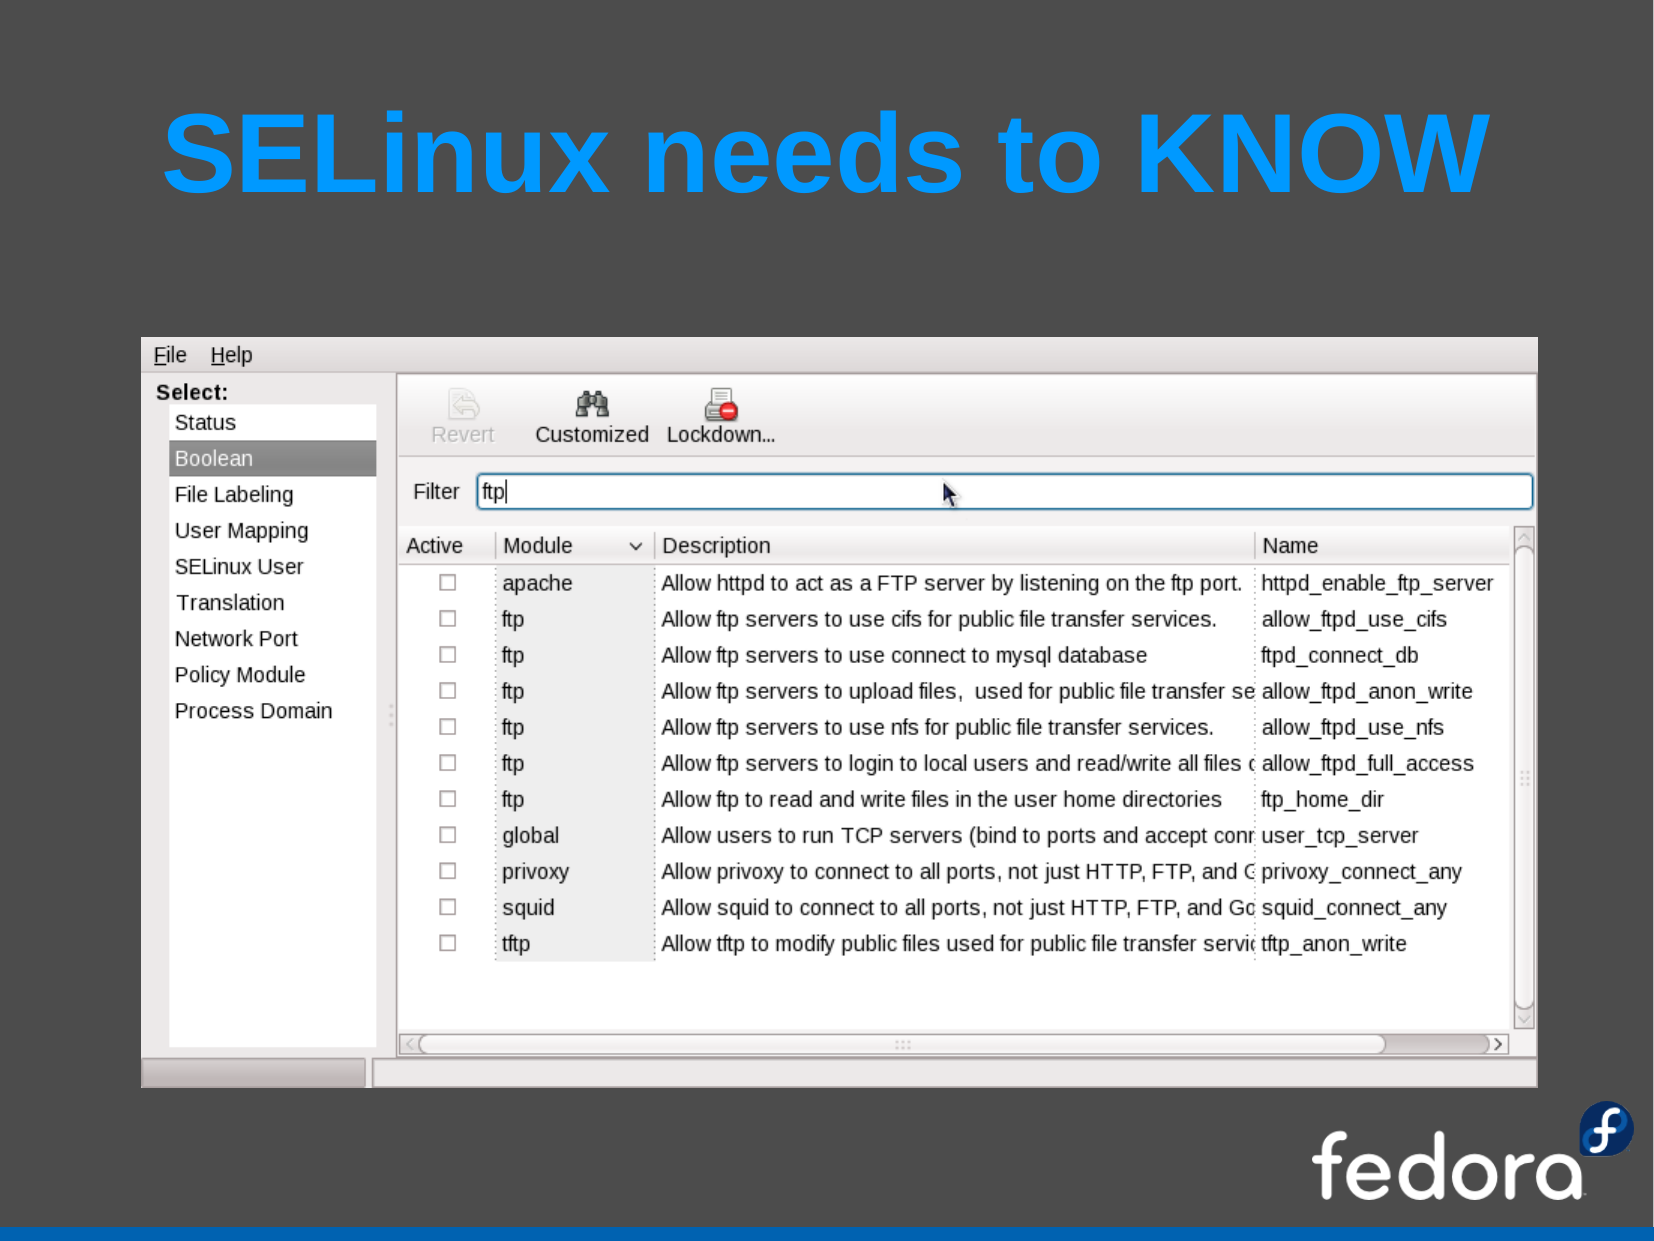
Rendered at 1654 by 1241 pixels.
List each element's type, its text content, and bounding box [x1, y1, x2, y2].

title SELinux needs to KNOW [82, 49, 1571, 257]
picture [75, 279, 1562, 1088]
picture [1312, 1101, 1634, 1200]
